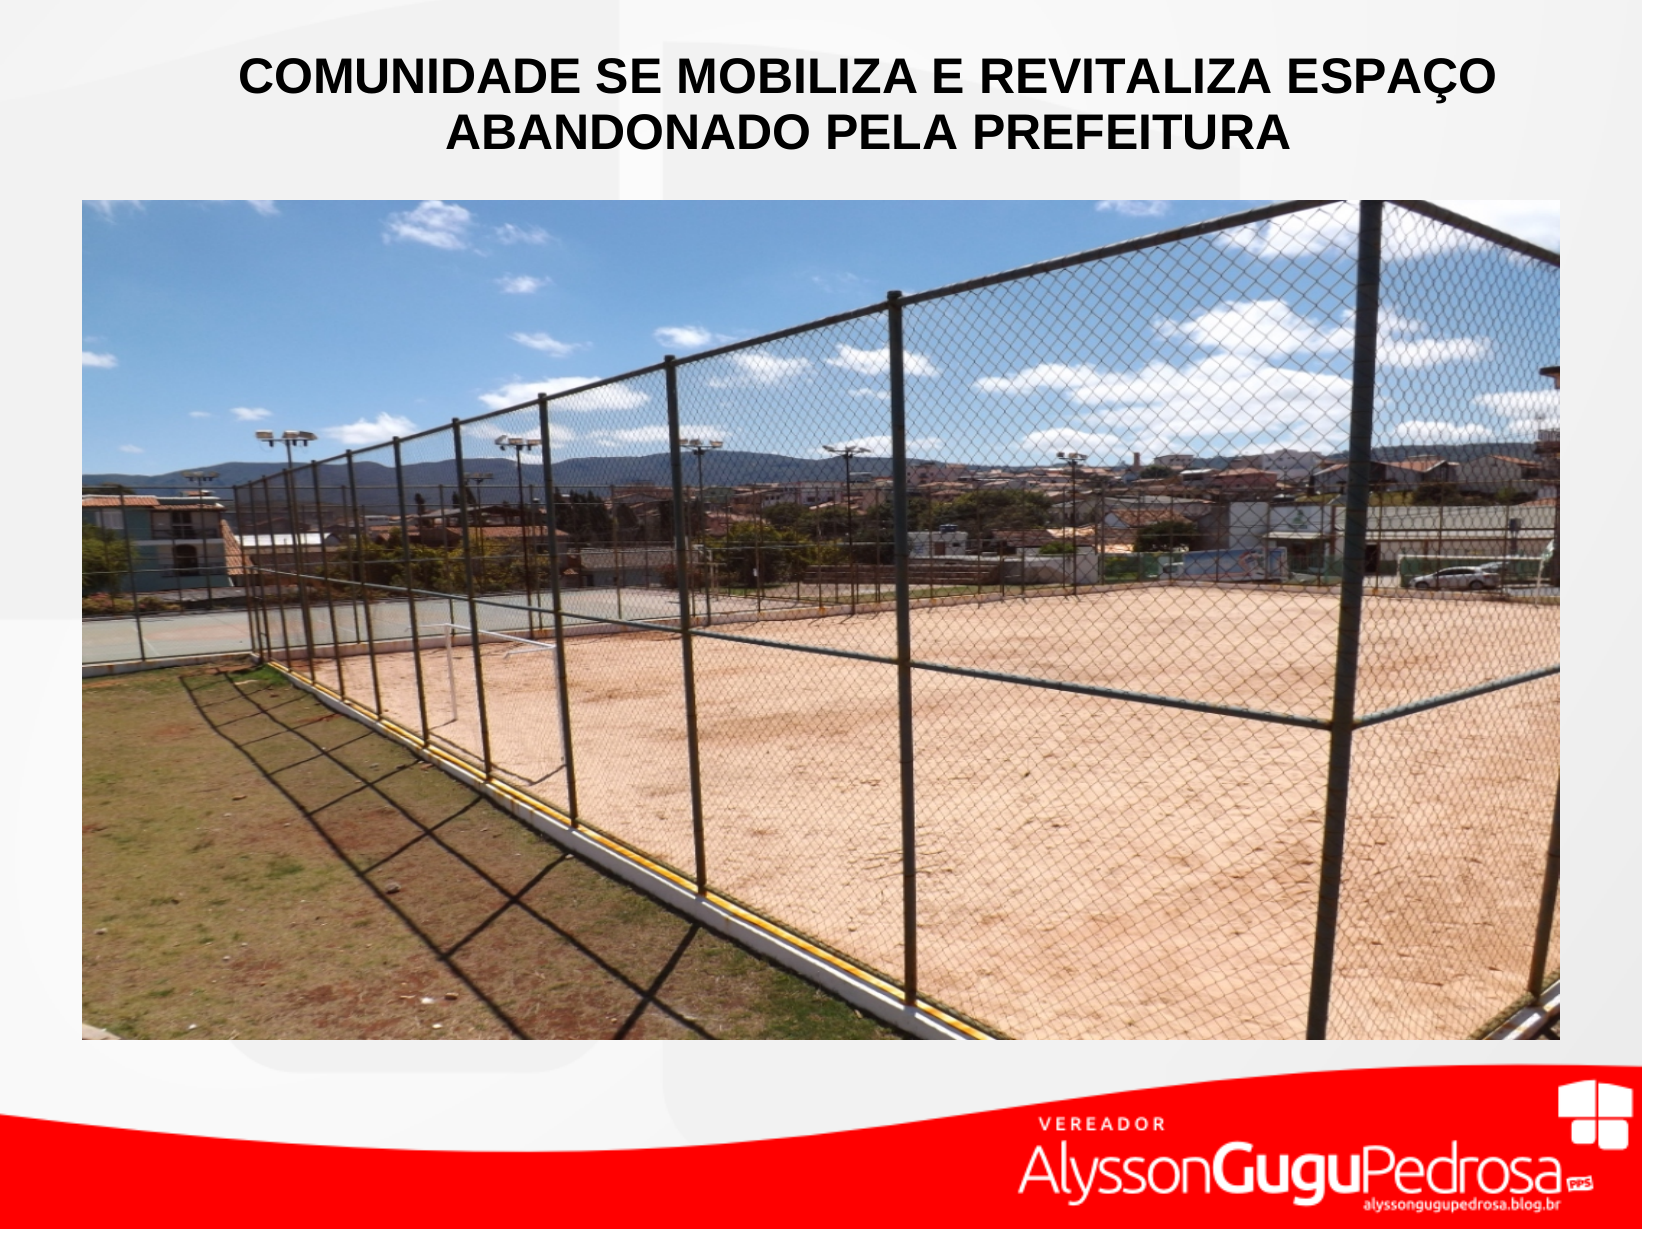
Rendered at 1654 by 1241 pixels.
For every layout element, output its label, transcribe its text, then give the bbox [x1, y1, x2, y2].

text_box COMUNIDADE SE MOBILIZA E REVITALIZA ESPAÇO ABANDONADO PELA PREFEITURA [94, 41, 1642, 224]
picture [0, 0, 1642, 1229]
